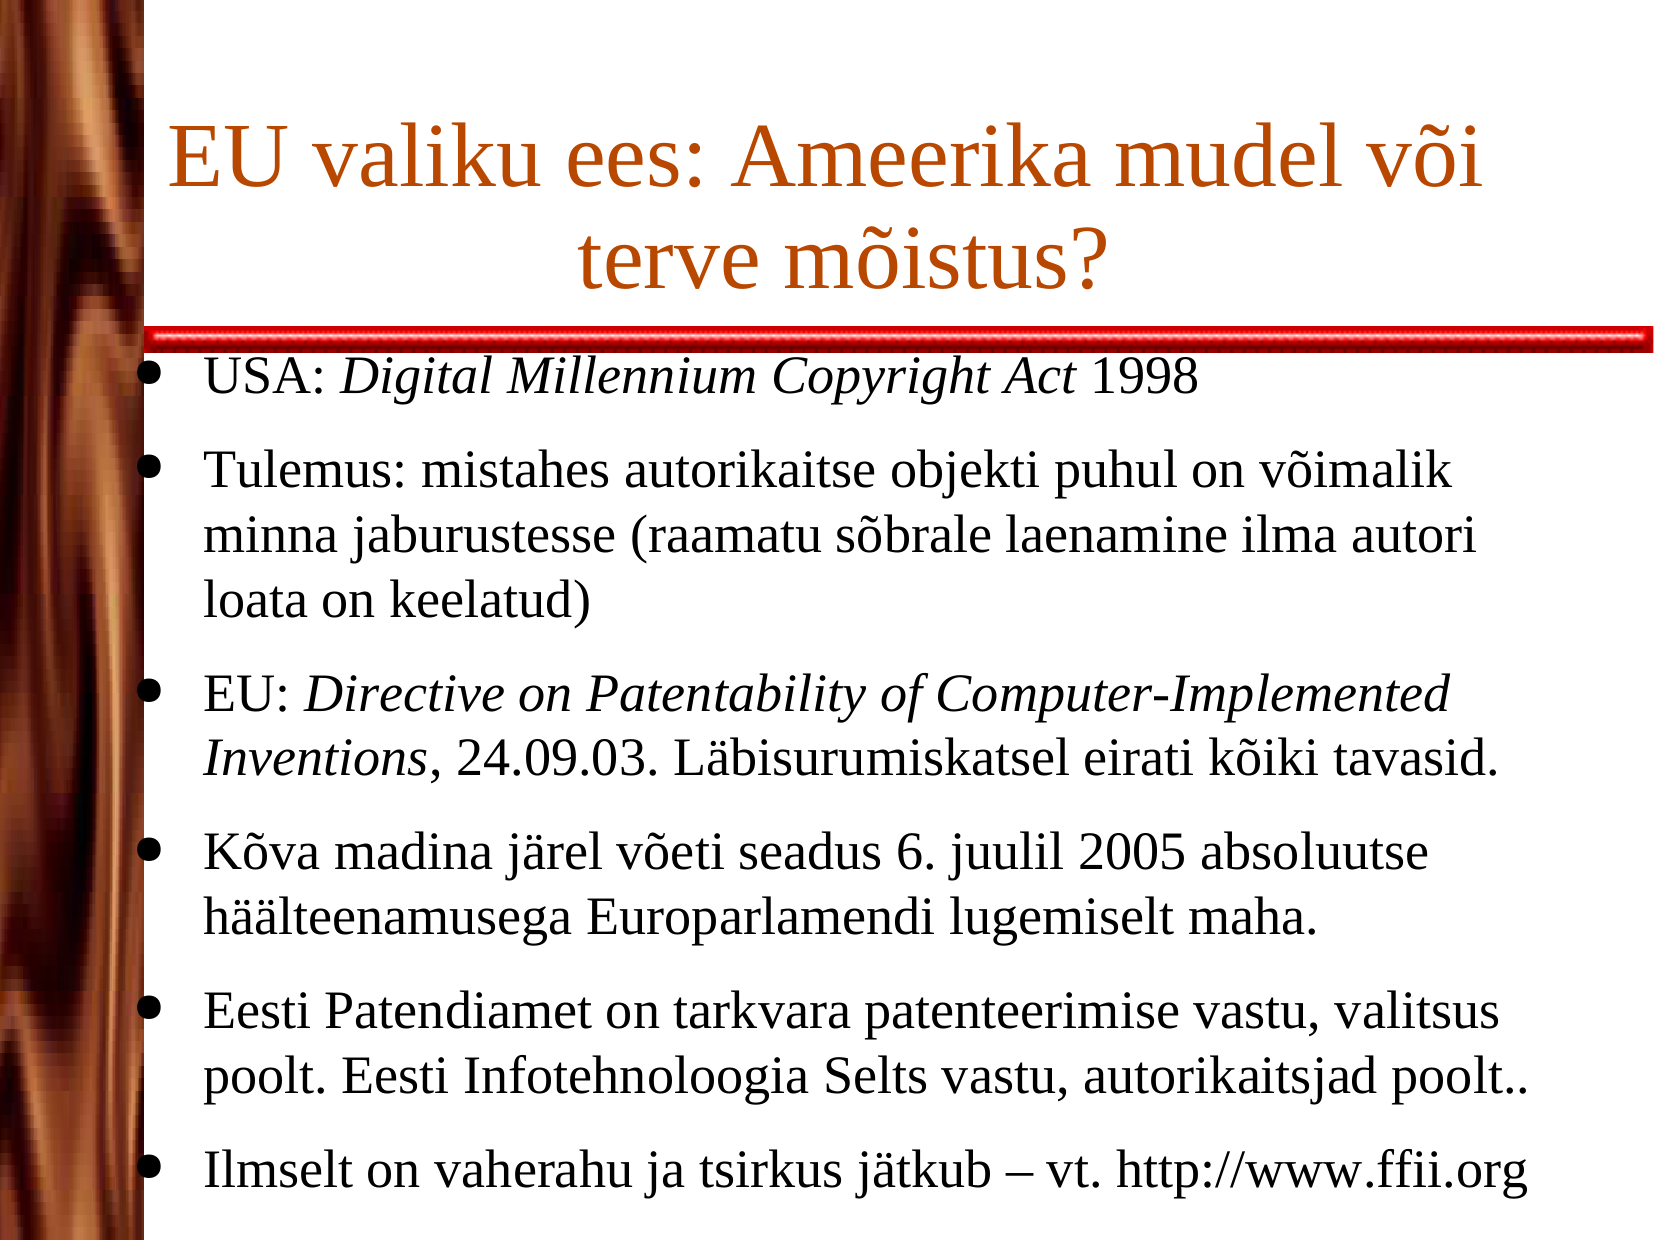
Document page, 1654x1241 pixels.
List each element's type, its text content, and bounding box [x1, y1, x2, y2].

list USA: Digital Millennium Copyright Act 1998 Tulemus: mistahes autorikaitse objekti puhul on võimalik minna jaburustesse (raamatu sõbrale laenamine ilma autori loata on keelatud) EU: Directive on Patentability of Computer-Implemented Inventions, 24.09.03. Läbisurumiskatsel eirati kõiki tavasid. Kõva madina järel võeti seadus 6. juulil 2005 absoluutse häälteenamusega Europarlamendi lugemiselt maha. Eesti Patendiamet on tarkvara patenteerimise vastu, valitsus poolt. Eesti Infotehnoloogia Selts vastu, autorikaitsjad poolt.. Ilmselt on vaherahu ja tsirkus jätkub – vt. http://www.ffii.org [121, 344, 1533, 1241]
picture [0, 0, 1654, 1240]
title EU valiku ees: Ameerika mudel või terve mõistus? [121, 98, 1533, 314]
